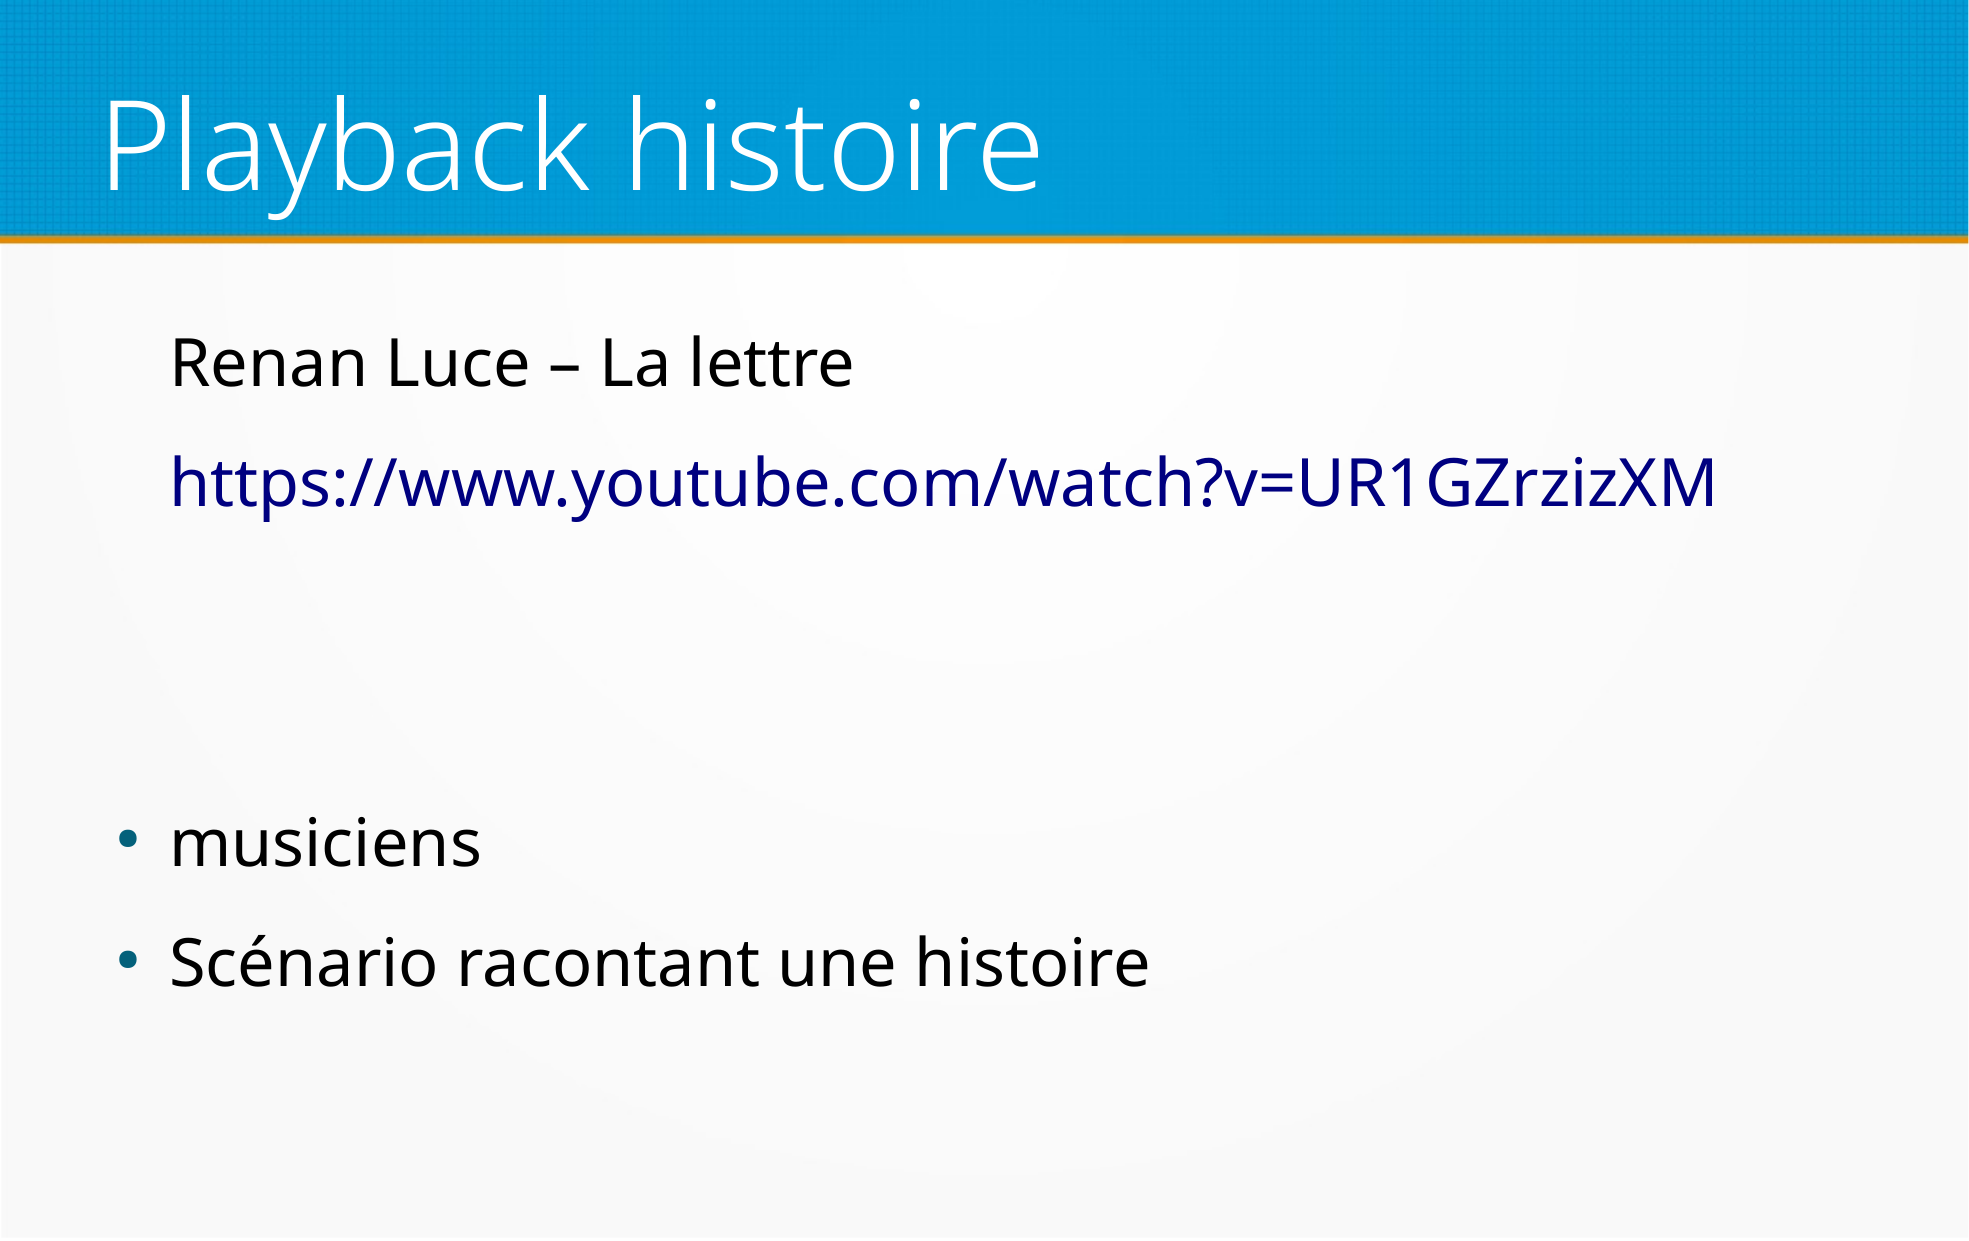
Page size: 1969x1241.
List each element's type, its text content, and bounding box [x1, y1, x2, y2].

picture [0, 233, 1969, 1241]
title Playback histoire [98, 19, 1870, 227]
list Renan Luce – La lettre https://www.youtube.com/watch?v=UR1GZrzizXM musiciens Scénario racontant une histoire [98, 315, 1861, 1081]
